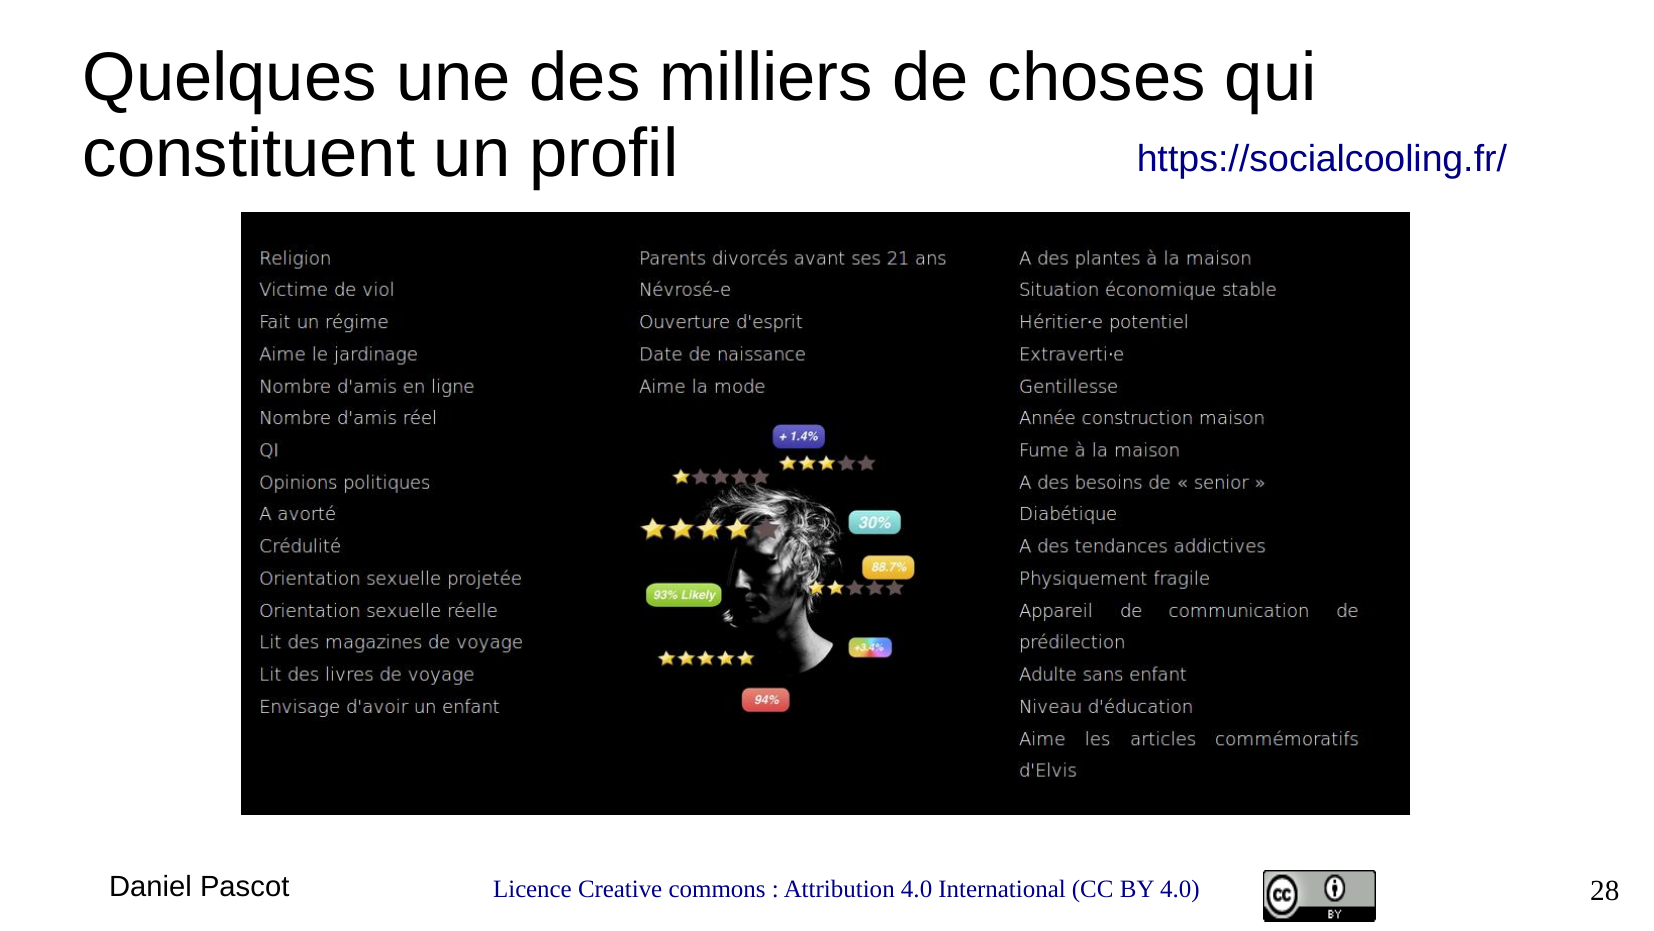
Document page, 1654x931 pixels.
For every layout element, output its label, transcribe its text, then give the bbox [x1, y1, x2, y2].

picture [241, 212, 1410, 815]
text_box https://socialcooling.fr/ [1122, 129, 1523, 187]
title Quelques une des milliers de choses qui constituent un profil [82, 37, 1571, 193]
picture [1263, 870, 1376, 922]
